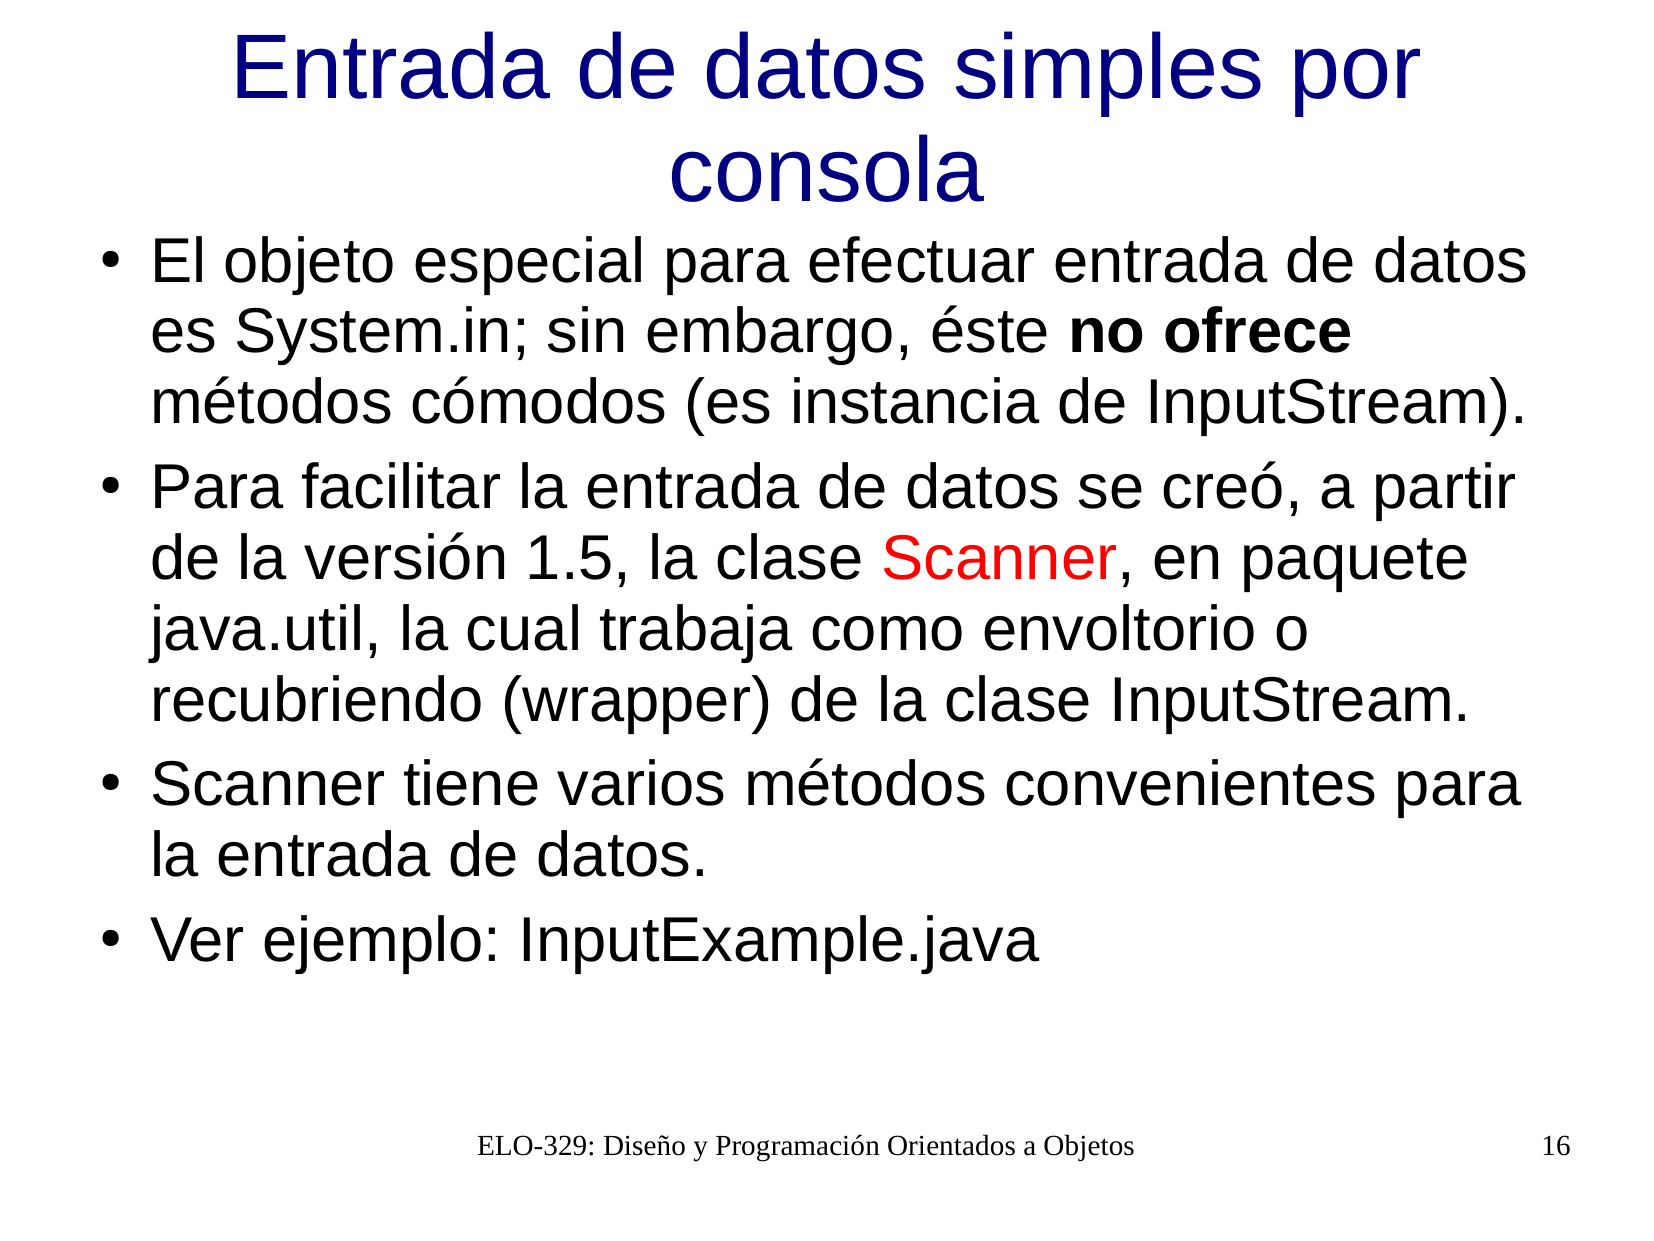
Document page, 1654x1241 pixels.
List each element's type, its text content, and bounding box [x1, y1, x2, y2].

title Entrada de datos simples por consola [82, 4, 1571, 225]
list El objeto especial para efectuar entrada de datos es System.in; sin embargo, éste no ofrece métodos cómodos (es instancia de InputStream). Para facilitar la entrada de datos se creó, a partir de la versión 1.5, la clase Scanner, en paquete java.util, la cual trabaja como envoltorio o recubriendo (wrapper) de la clase InputStream. Scanner tiene varios métodos convenientes para la entrada de datos. Ver ejemplo: InputExample.java [82, 225, 1571, 1088]
